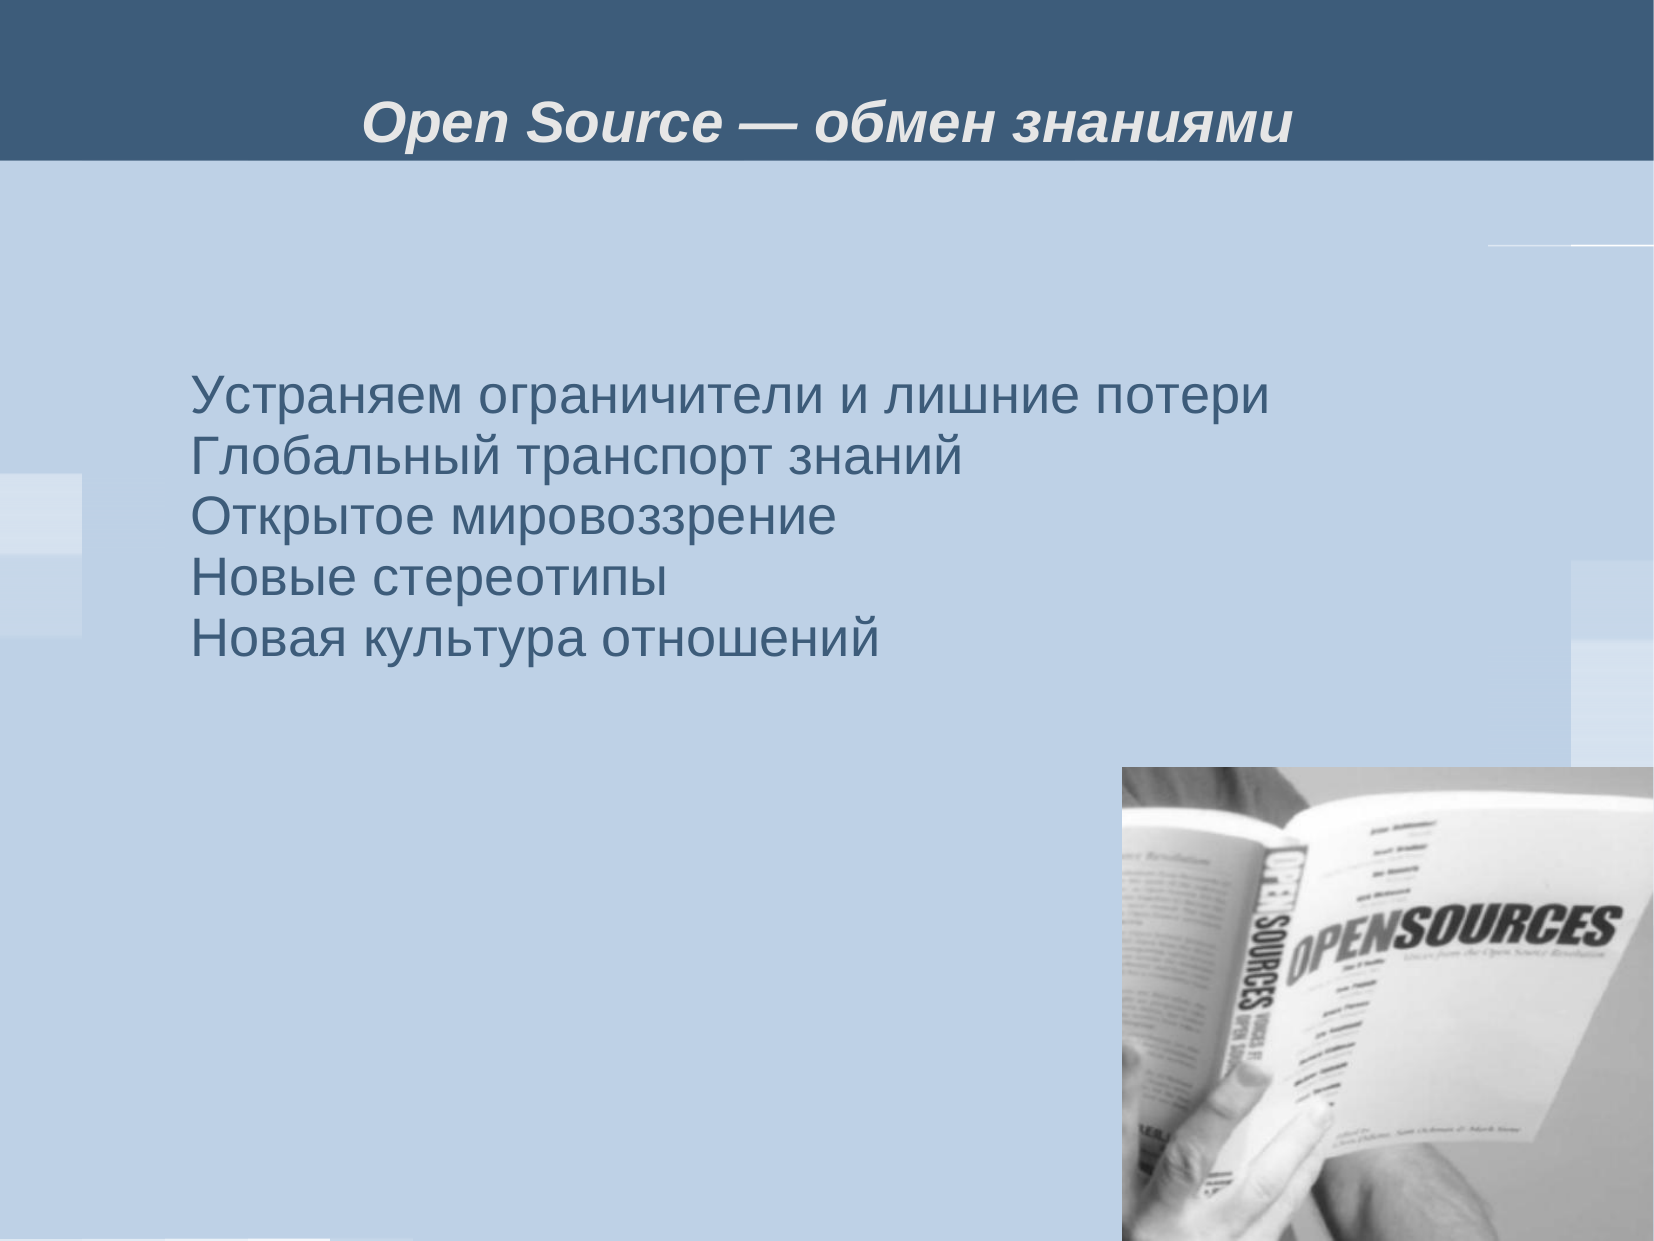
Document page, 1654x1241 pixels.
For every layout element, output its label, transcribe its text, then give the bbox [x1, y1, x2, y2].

title Open Source — обмен знаниями [121, 19, 1534, 227]
list Устраняем ограничители и лишние потери Глобальный транспорт знаний Открытое мировоззрение Новые стереотипы Новая культура отношений [178, 364, 1570, 1147]
picture [0, 0, 1654, 1241]
